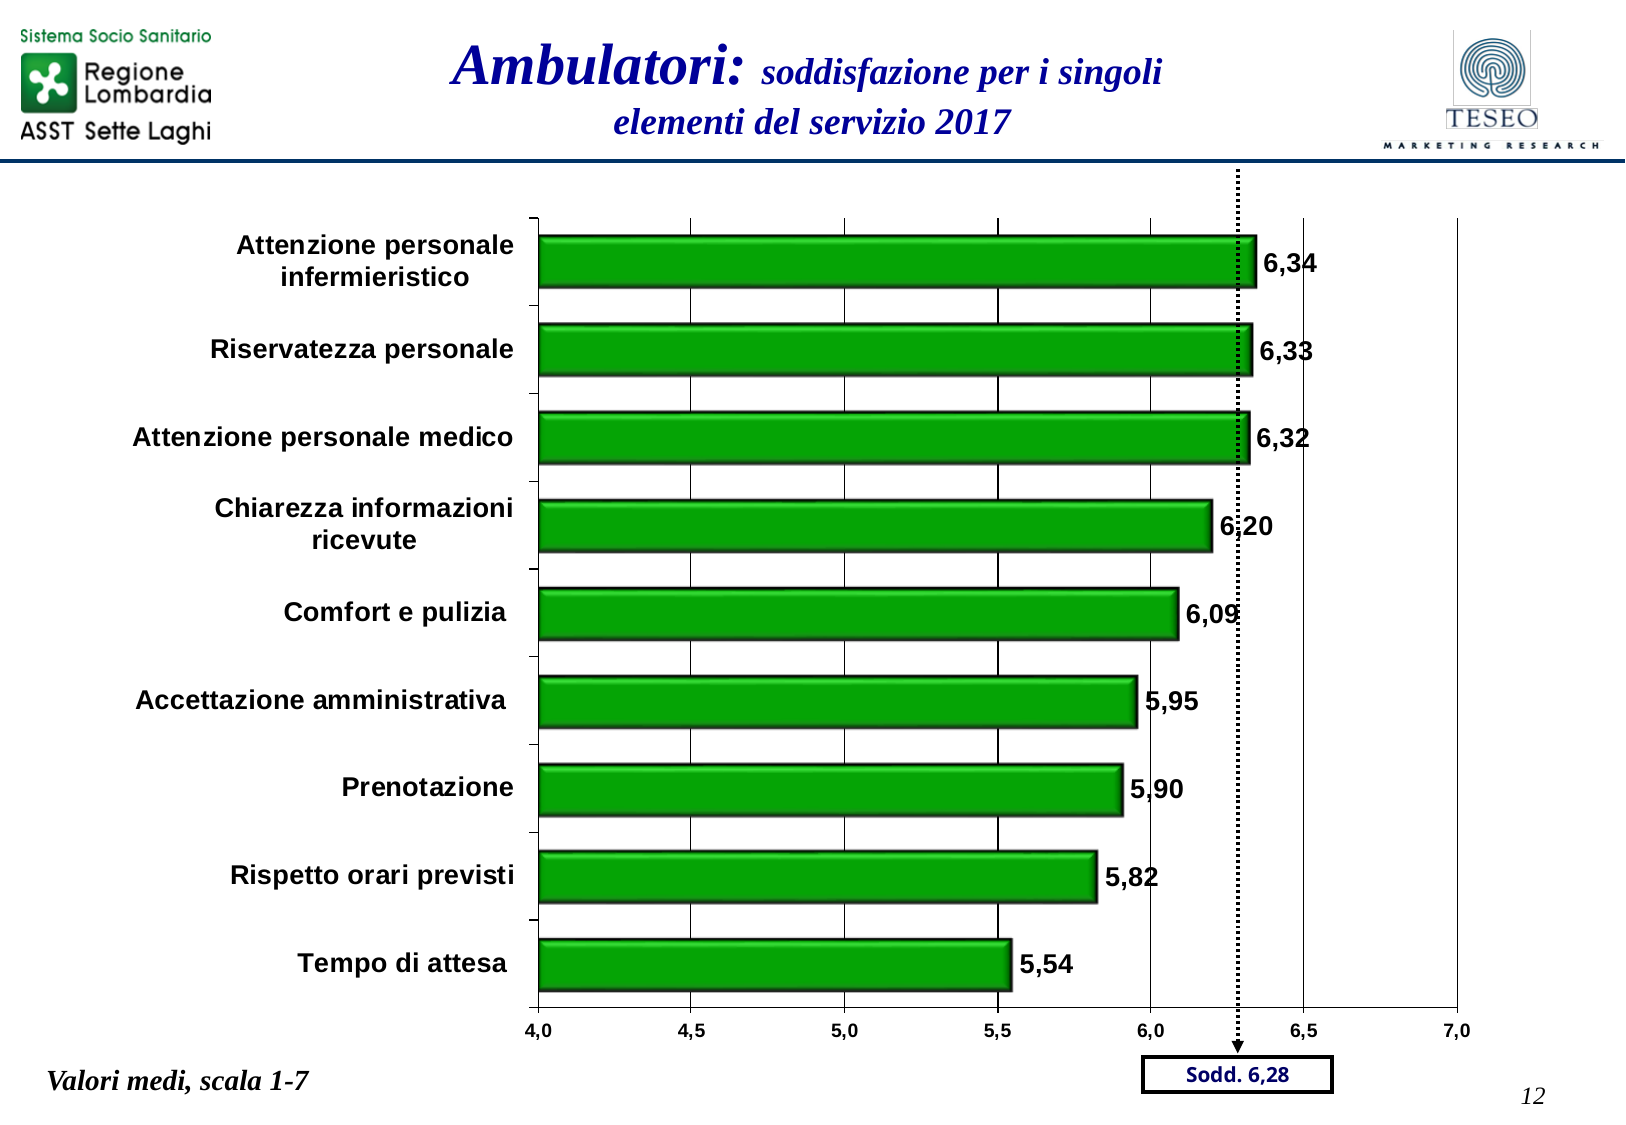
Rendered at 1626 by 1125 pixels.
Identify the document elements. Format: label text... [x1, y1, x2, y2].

text_box Valori medi, scala 1-7 [31, 1053, 324, 1104]
text_box Sodd. 6,28 [1143, 1056, 1333, 1093]
picture [98, 205, 1552, 1061]
picture [21, 26, 211, 148]
picture [1381, 30, 1604, 149]
text_box Ambulatori: soddisfazione per i singoli elementi del servizio 2017 [268, 21, 1356, 147]
